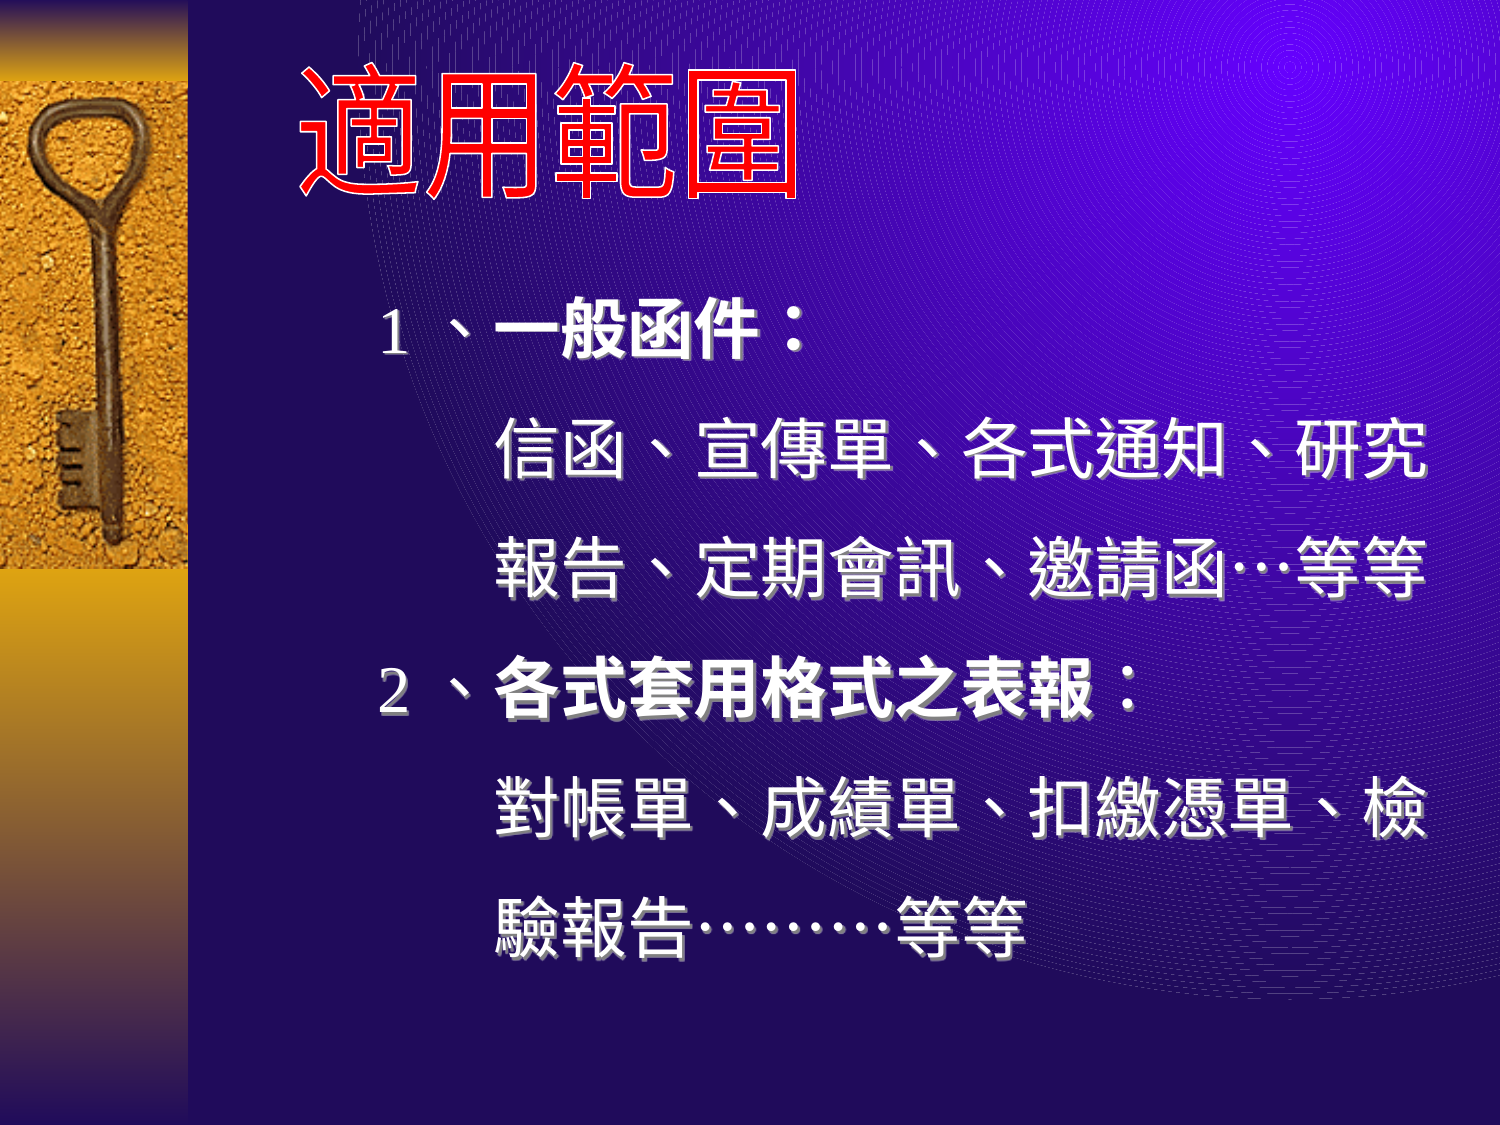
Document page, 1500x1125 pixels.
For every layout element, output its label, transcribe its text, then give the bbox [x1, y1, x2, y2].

text_box 適用範圍 [333, 62, 416, 176]
text_box 適用範圍 [620, 103, 674, 198]
text_box 1、一般函件： 信函、宣傳單、各式通知、研究 報告、定期會訊、邀請函…等等 2、各式套用格式之表報： 對帳單、成績單、扣繳憑單、檢 驗報告………等等 [362, 238, 1330, 975]
text_box 適用範圍 [688, 69, 796, 199]
text_box 適用範圍 [554, 62, 673, 199]
text_box 適用範圍 [300, 121, 418, 196]
text_box 適用範圍 [426, 73, 536, 200]
text_box 適用範圍 [301, 67, 330, 98]
